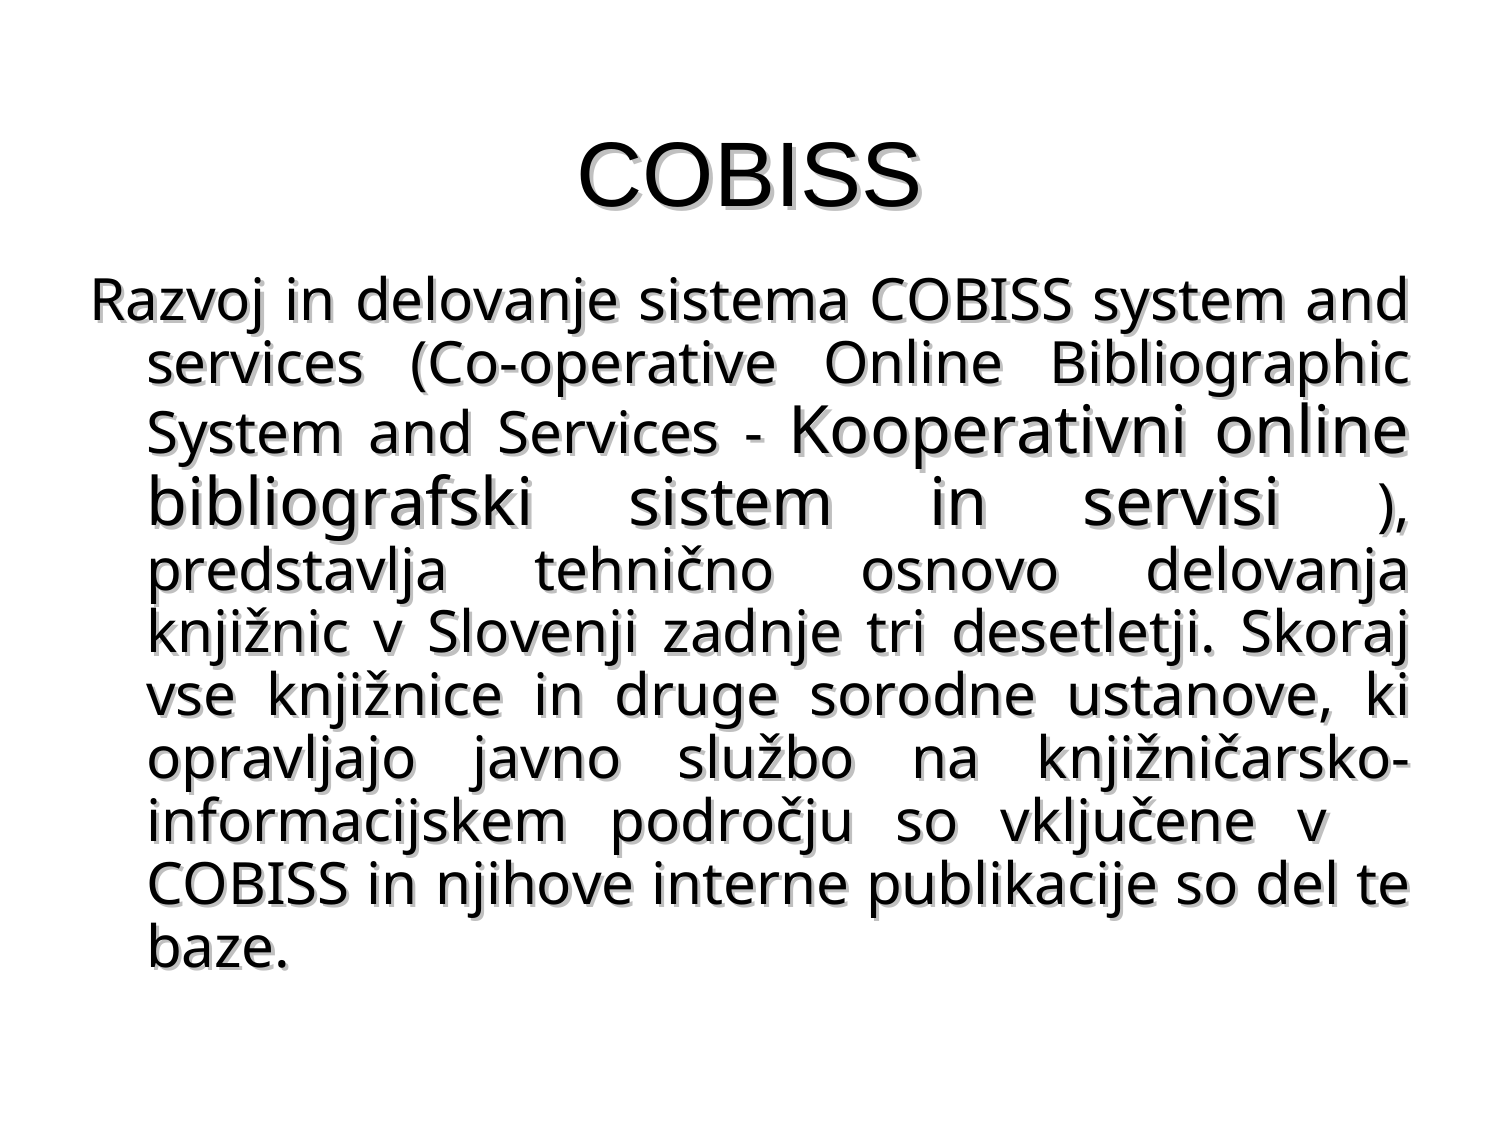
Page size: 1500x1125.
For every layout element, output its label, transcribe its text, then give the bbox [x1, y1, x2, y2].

list Razvoj in delovanje sistema COBISS system and services (Co-operative Online Bibliographic System and Services - Kooperativni online bibliografski sistem in servisi ), predstavlja tehnično osnovo delovanja knjižnic v Slovenji zadnje tri desetletji. Skoraj vse knjižnice in druge sorodne ustanove, ki opravljajo javno službo na knjižničarsko-informacijskem področju so vključene v COBISS in njihove interne publikacije so del te baze. [75, 262, 1426, 1006]
title COBISS [75, 25, 1426, 233]
